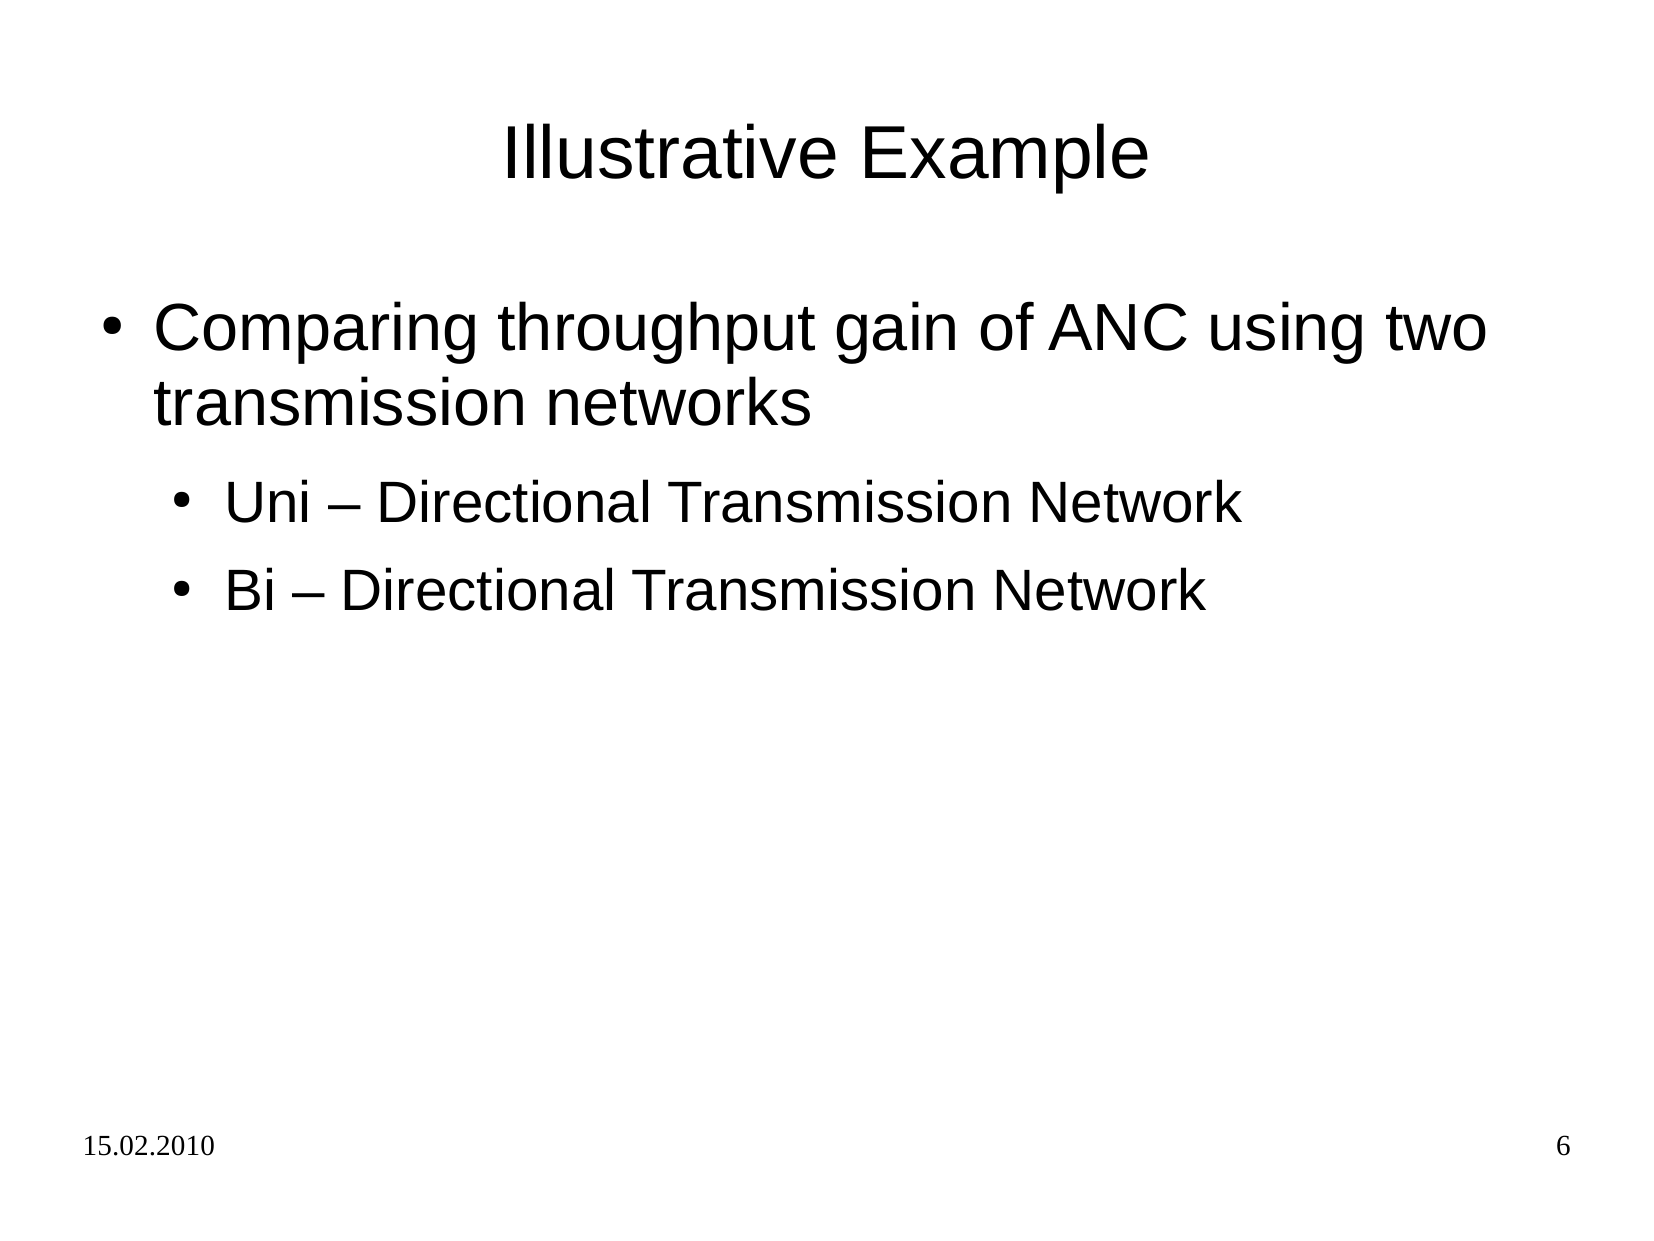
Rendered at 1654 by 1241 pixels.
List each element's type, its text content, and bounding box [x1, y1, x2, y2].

list Comparing throughput gain of ANC using two transmission networks Uni – Directional Transmission Network Bi – Directional Transmission Network [82, 290, 1571, 1109]
title Illustrative Example [82, 56, 1571, 250]
